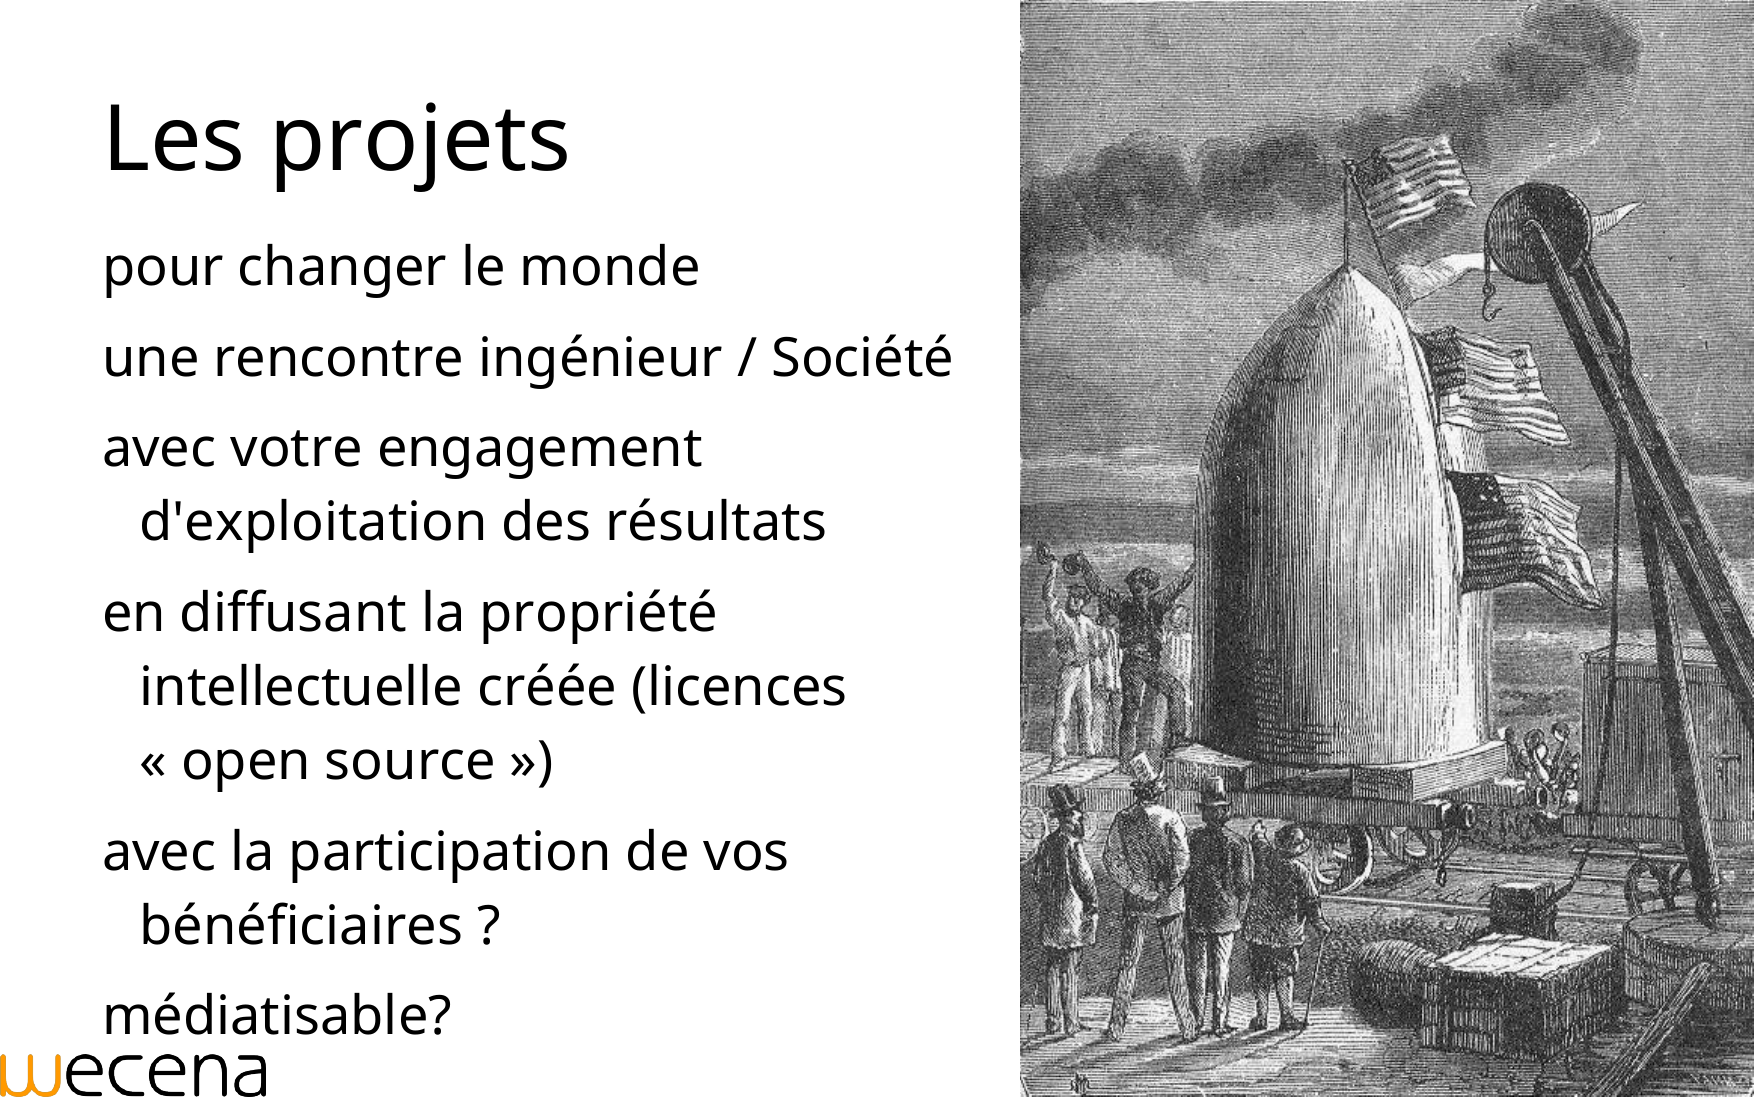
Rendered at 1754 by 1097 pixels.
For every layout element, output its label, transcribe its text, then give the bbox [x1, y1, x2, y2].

picture [0, 1054, 266, 1097]
picture [1020, 0, 1754, 1097]
list pour changer le monde une rencontre ingénieur / Société avec votre engagement d'exploitation des résultats en diffusant la propriété intellectuelle créée (licences « open source ») avec la participation de vos bénéficiaires ? médiatisable? [87, 219, 1004, 1028]
title Les projets [87, 43, 1020, 227]
